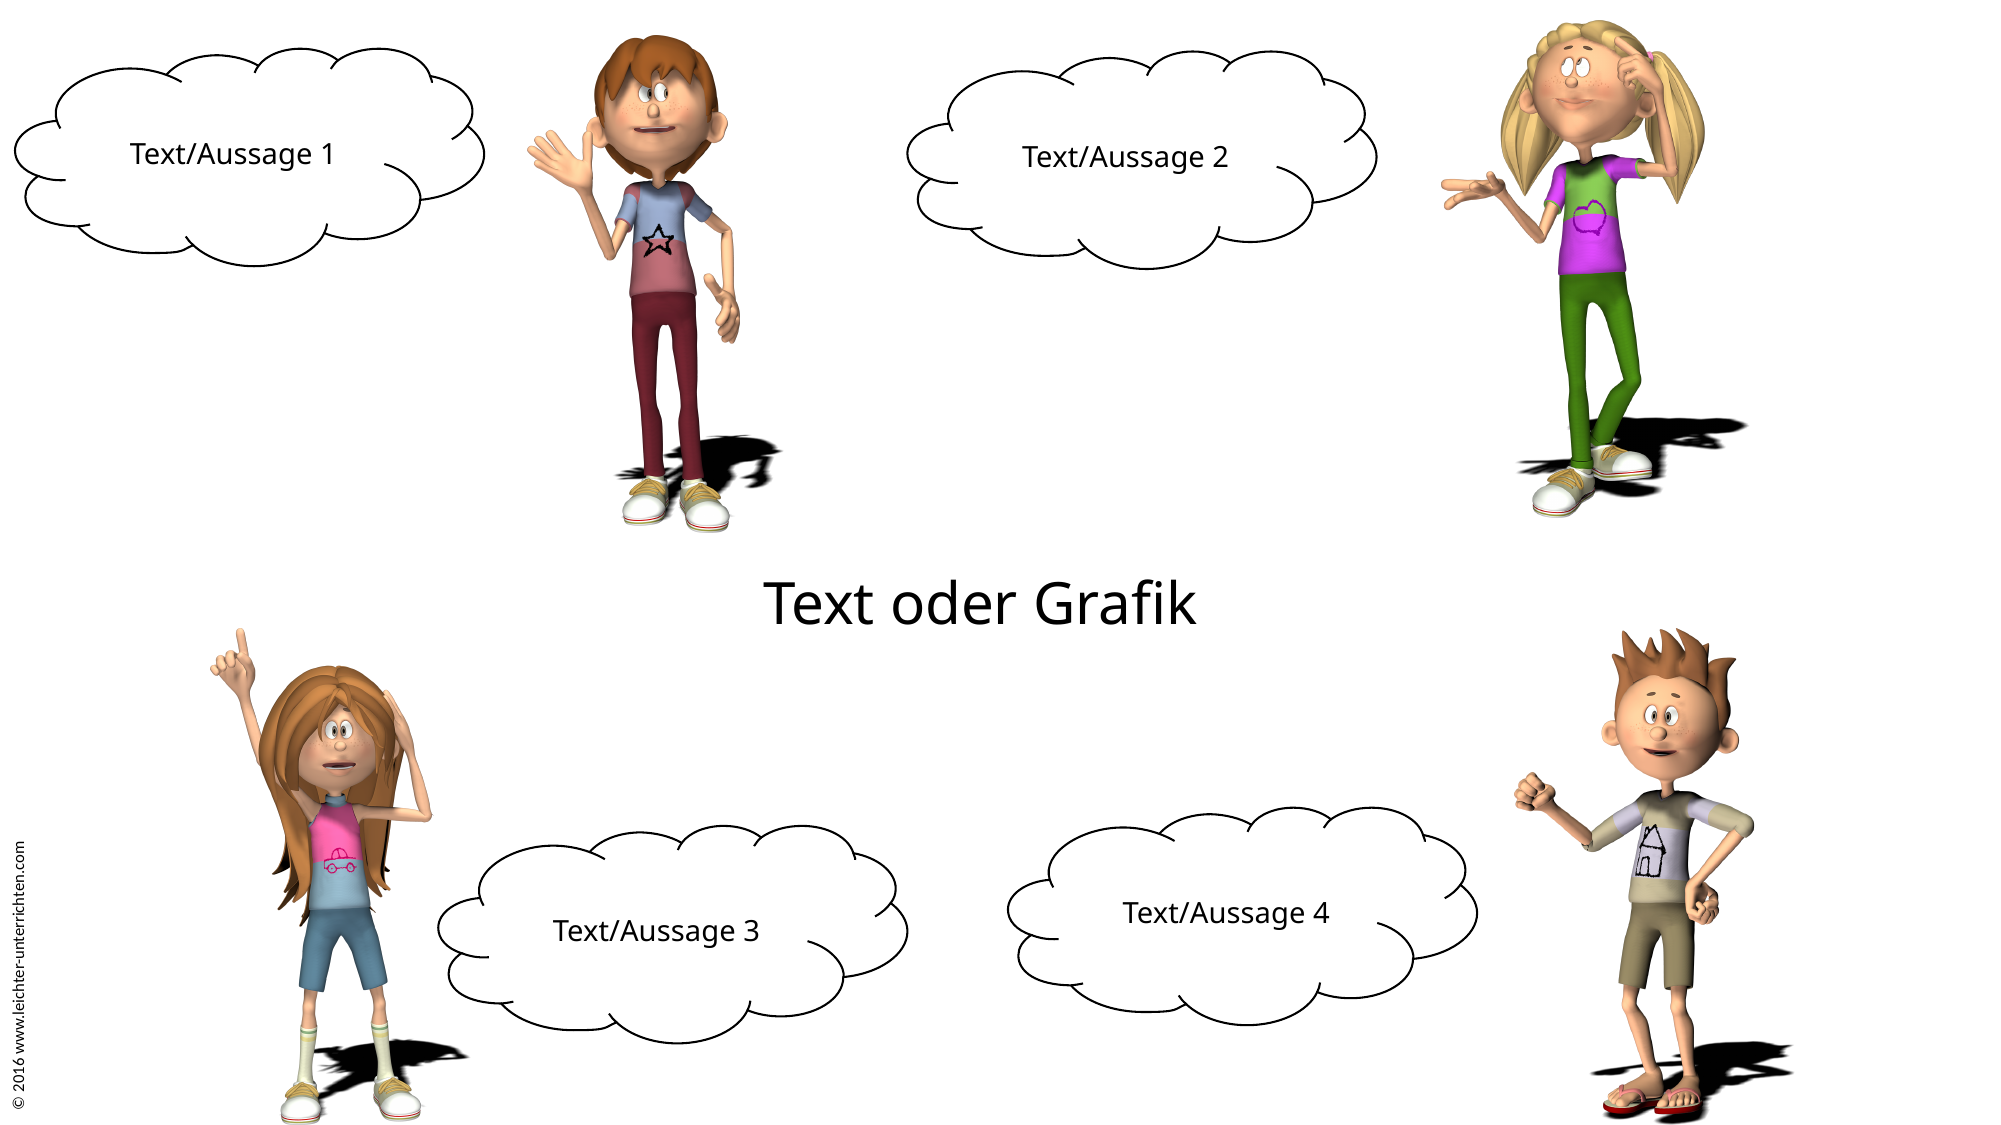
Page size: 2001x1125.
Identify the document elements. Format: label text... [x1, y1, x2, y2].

text_box Text/Aussage 1 [15, 48, 485, 267]
text_box Text/Aussage 3 [438, 825, 908, 1044]
text_box Text/Aussage 4 [1007, 807, 1478, 1026]
picture [1441, 20, 1750, 518]
picture [527, 35, 784, 533]
picture [210, 628, 471, 1125]
text_box Text oder Grafik [748, 558, 1253, 645]
text_box Text/Aussage 2 [907, 51, 1377, 269]
picture [1514, 628, 1795, 1125]
